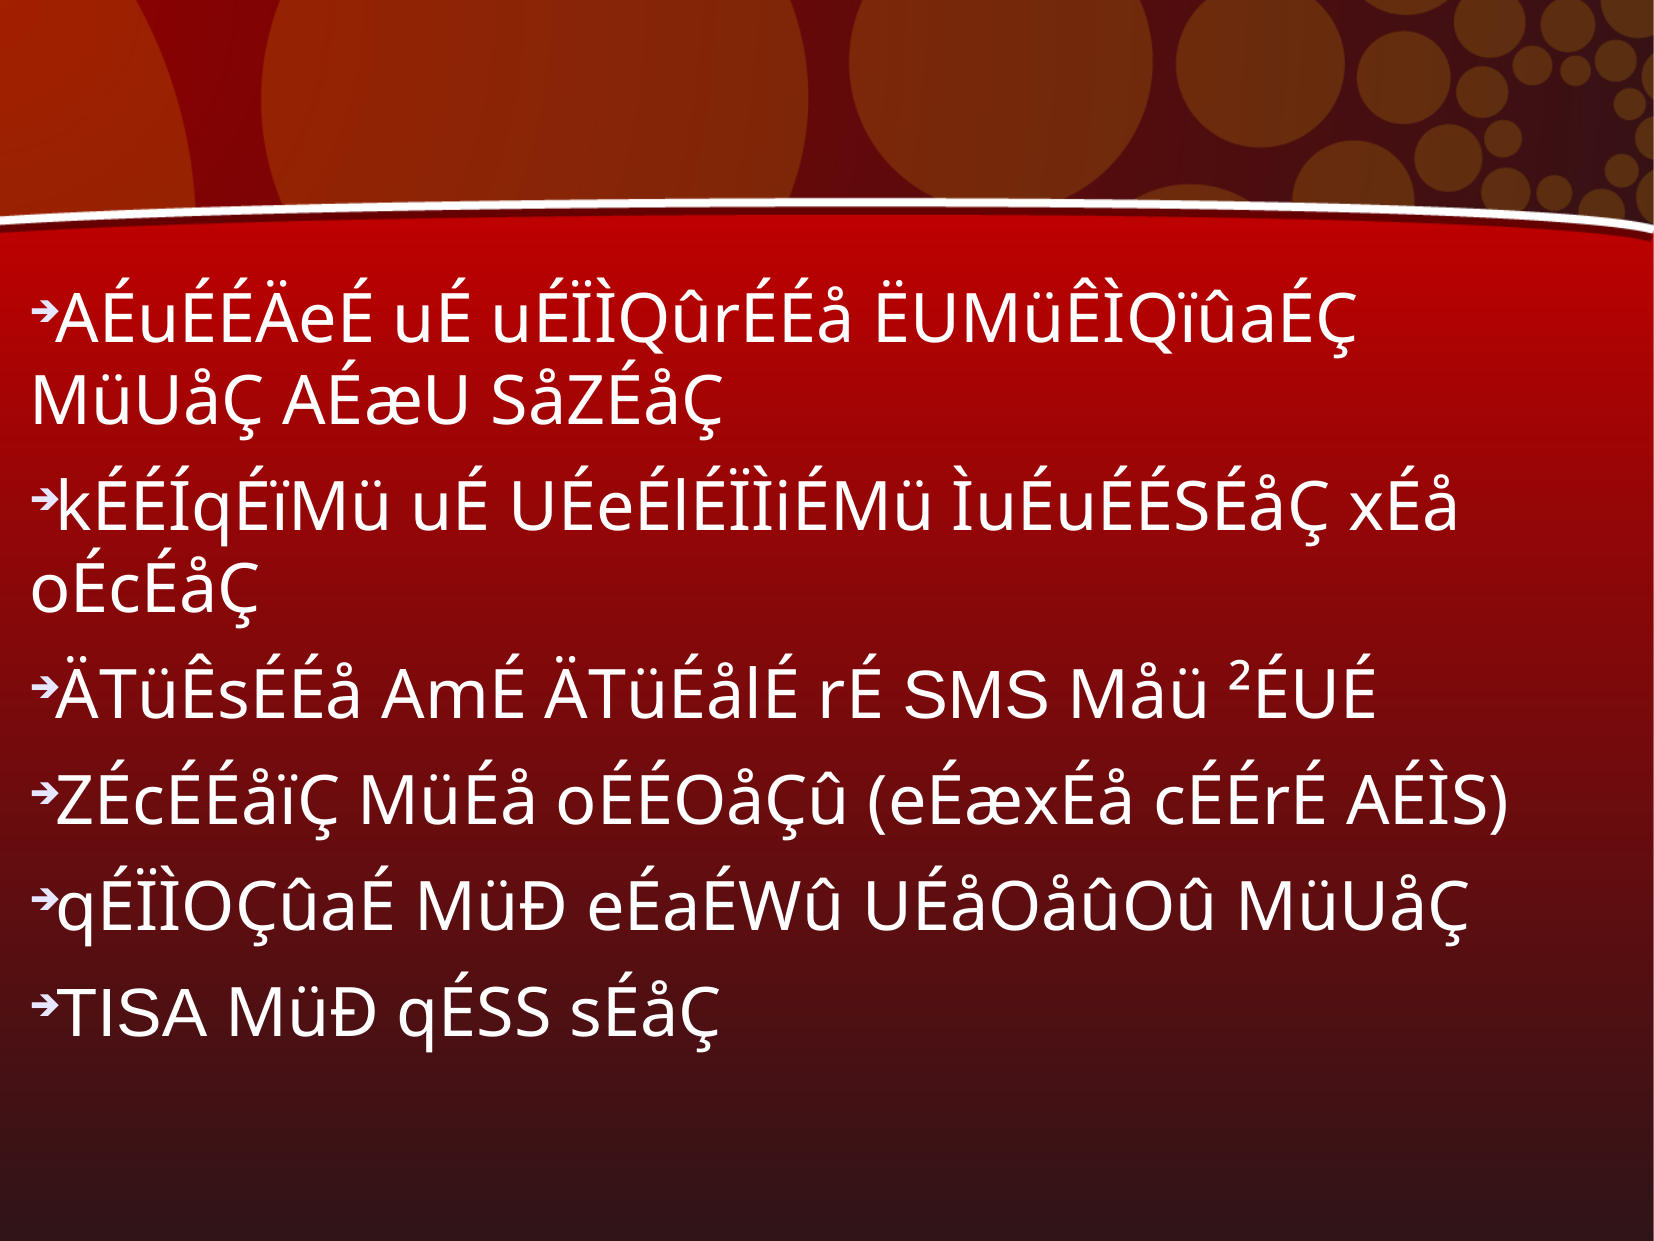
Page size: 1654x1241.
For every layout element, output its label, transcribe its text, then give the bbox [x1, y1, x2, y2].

list AÉuÉÉÄeÉ uÉ uÉÏÌQûrÉÉå ËUMüÊÌQïûaÉÇ MüUåÇ AÉæU SåZÉåÇ kÉÉÍqÉïMü uÉ UÉeÉlÉÏÌiÉMü ÌuÉuÉÉSÉåÇ xÉå oÉcÉåÇ ÄTüÊsÉÉå AmÉ ÄTüÉålÉ rÉ SMS Måü ²ÉUÉ ZÉcÉÉåïÇ MüÉå oÉÉOåÇû (eÉæxÉå cÉÉrÉ AÉÌS) qÉÏÌOÇûaÉ MüÐ eÉaÉWû UÉåOåûOû MüUåÇ TISA MüÐ qÉSS sÉåÇ [29, 274, 1518, 1120]
